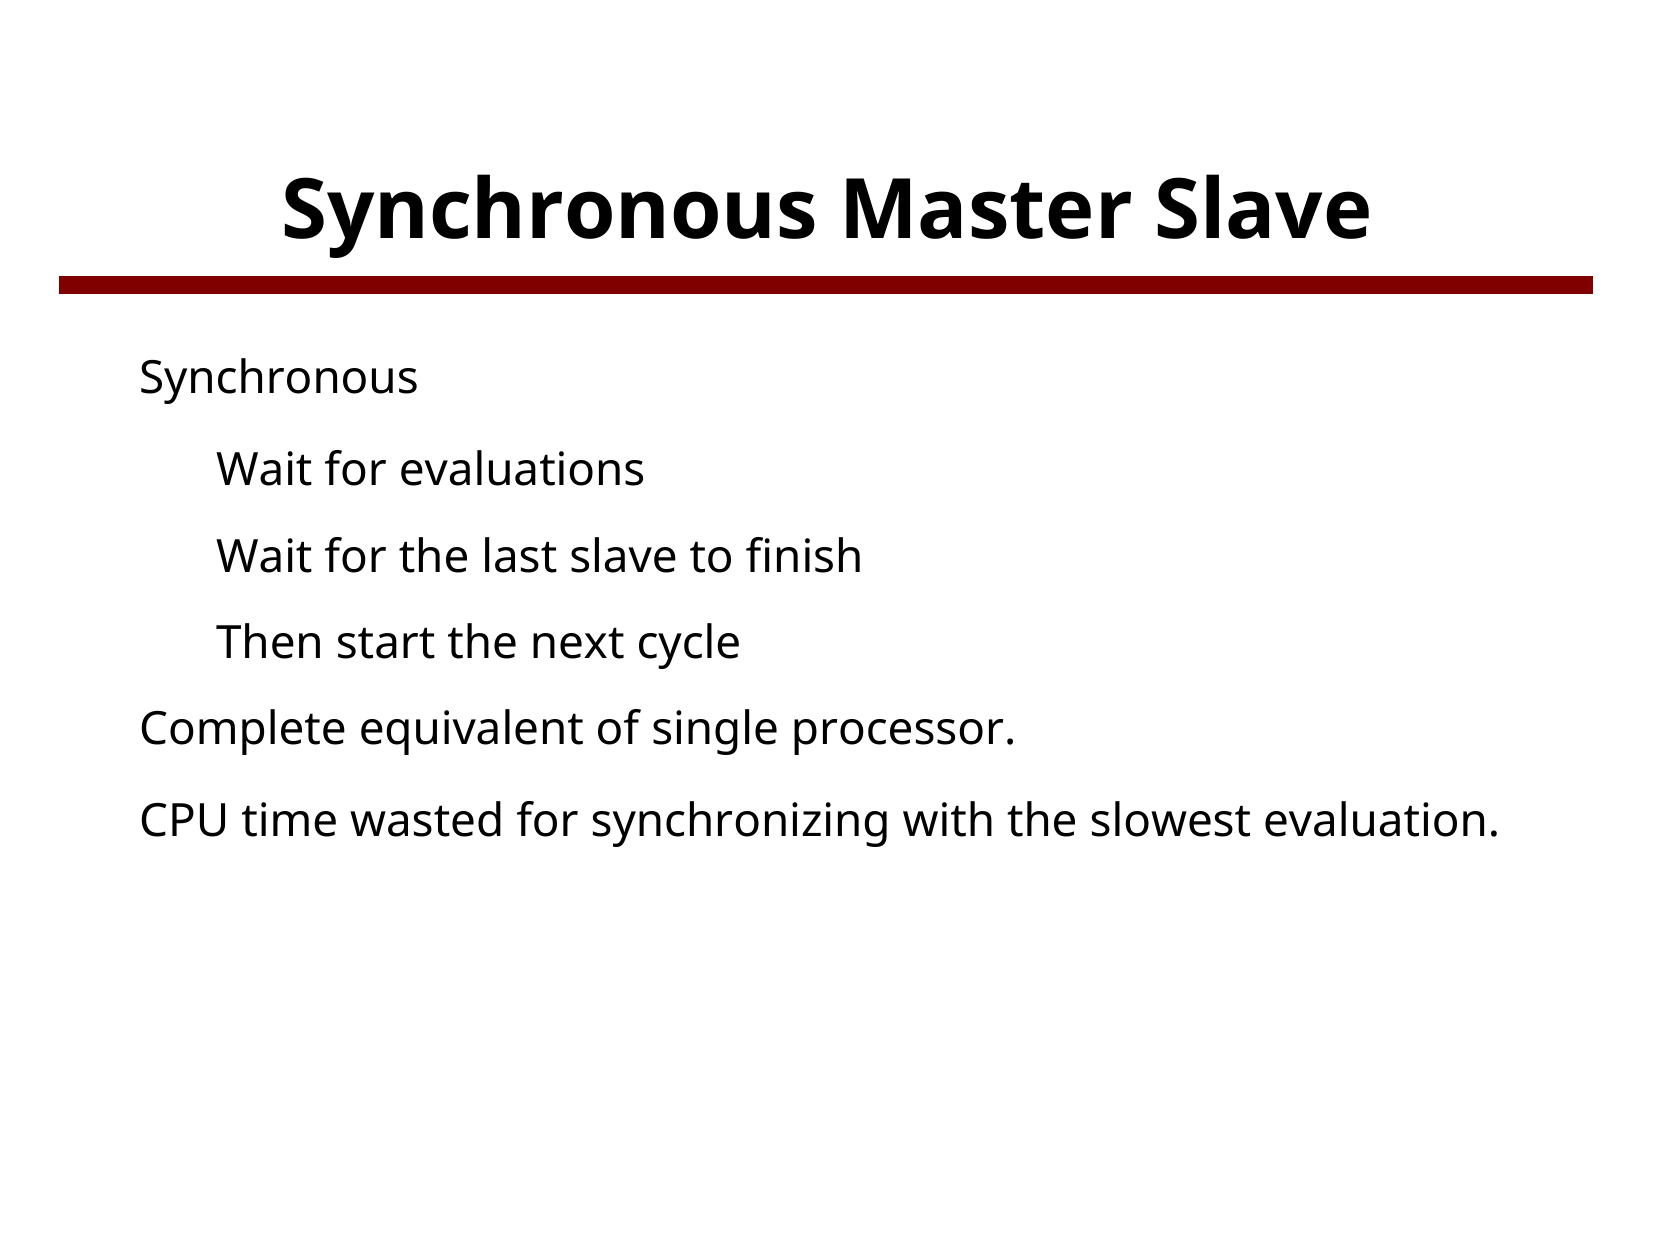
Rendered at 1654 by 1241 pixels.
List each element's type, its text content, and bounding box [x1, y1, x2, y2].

list Synchronous Wait for evaluations Wait for the last slave to finish Then start the next cycle Complete equivalent of single processor. CPU time wasted for synchronizing with the slowest evaluation. [121, 344, 1534, 1127]
title Synchronous Master Slave [121, 102, 1534, 311]
